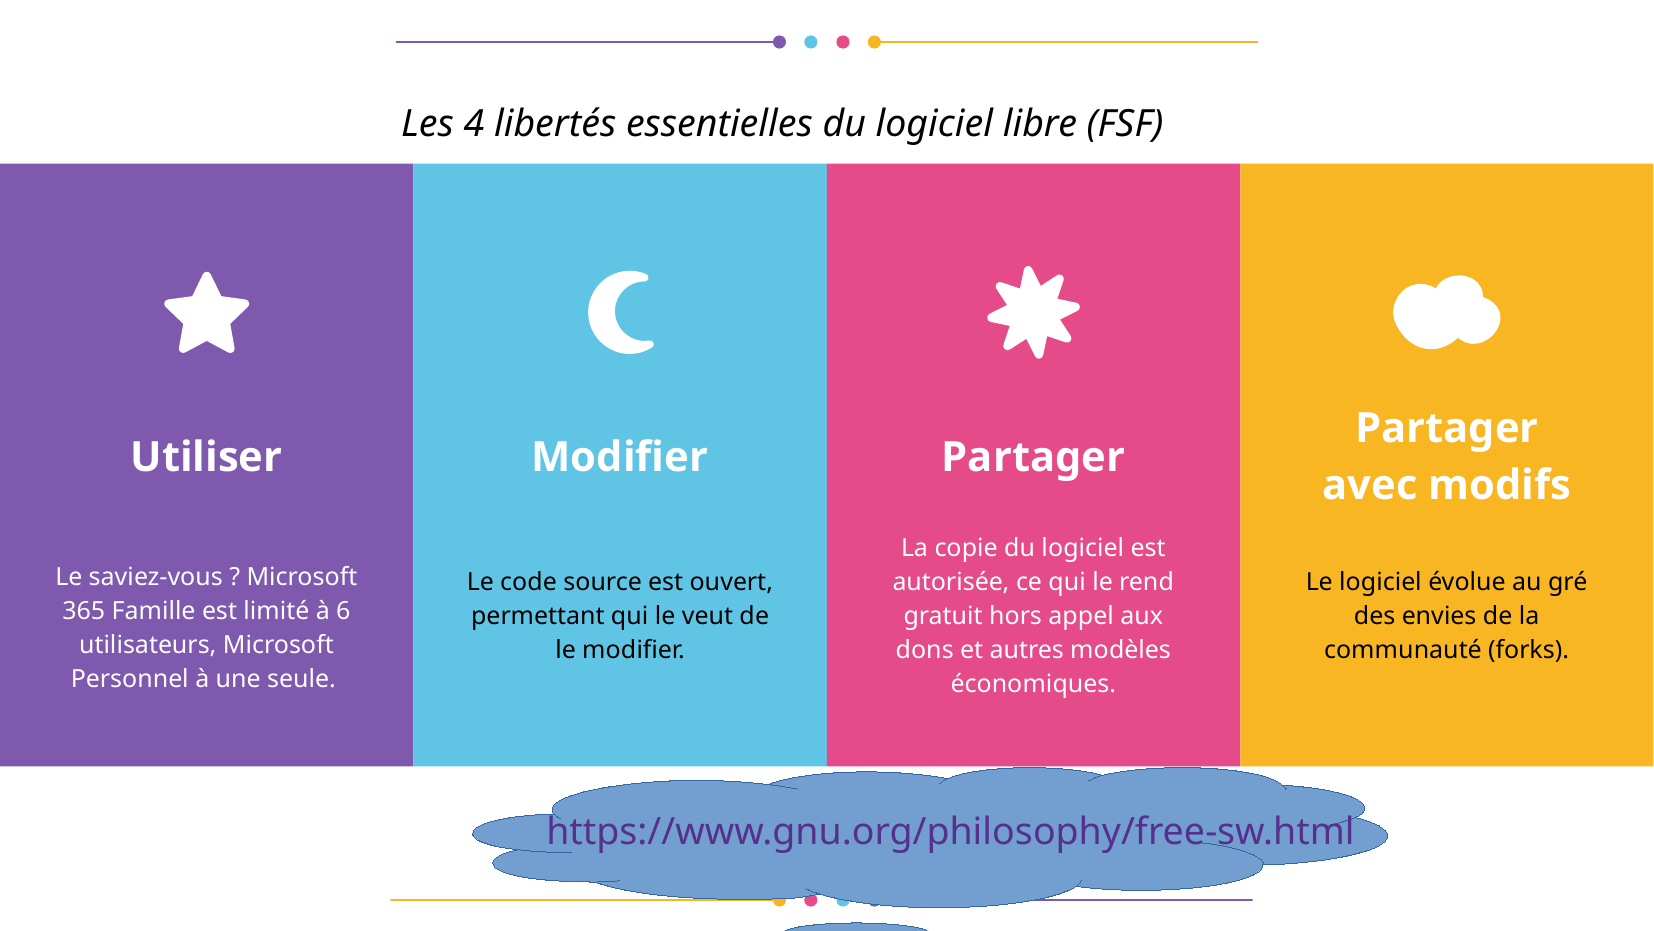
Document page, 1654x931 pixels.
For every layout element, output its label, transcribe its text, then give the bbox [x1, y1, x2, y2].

text_box [1380, 826, 1388, 845]
title La copie du logiciel est autorisée, ce qui le rend gratuit hors appel aux dons et autres modèles économiques. [873, 492, 1194, 737]
text_box [596, 280, 628, 346]
text_box [1007, 286, 1059, 338]
title Partager [903, 401, 1164, 508]
title Partager avec modifs [1316, 397, 1577, 512]
text_box [472, 815, 1285, 908]
text_box [180, 288, 234, 339]
text_box https://www.gnu.org/philosophy/free-sw.html [531, 797, 1380, 864]
title Le code source est ouvert, permettant qui le veut de le modifier. [459, 492, 781, 737]
title Le saviez-vous ? Microsoft 365 Famille est limité à 6 utilisateurs, Microsoft Personnel à une seule. [46, 490, 368, 763]
text_box Les 4 libertés essentielles du logiciel libre (FSF) [386, 88, 1241, 155]
text_box [783, 922, 929, 931]
title Modifier [490, 401, 751, 508]
text_box [567, 767, 1352, 797]
text_box [1402, 285, 1491, 340]
title Le logiciel évolue au gré des envies de la communauté (forks). [1286, 492, 1608, 737]
title Utiliser [76, 401, 337, 508]
